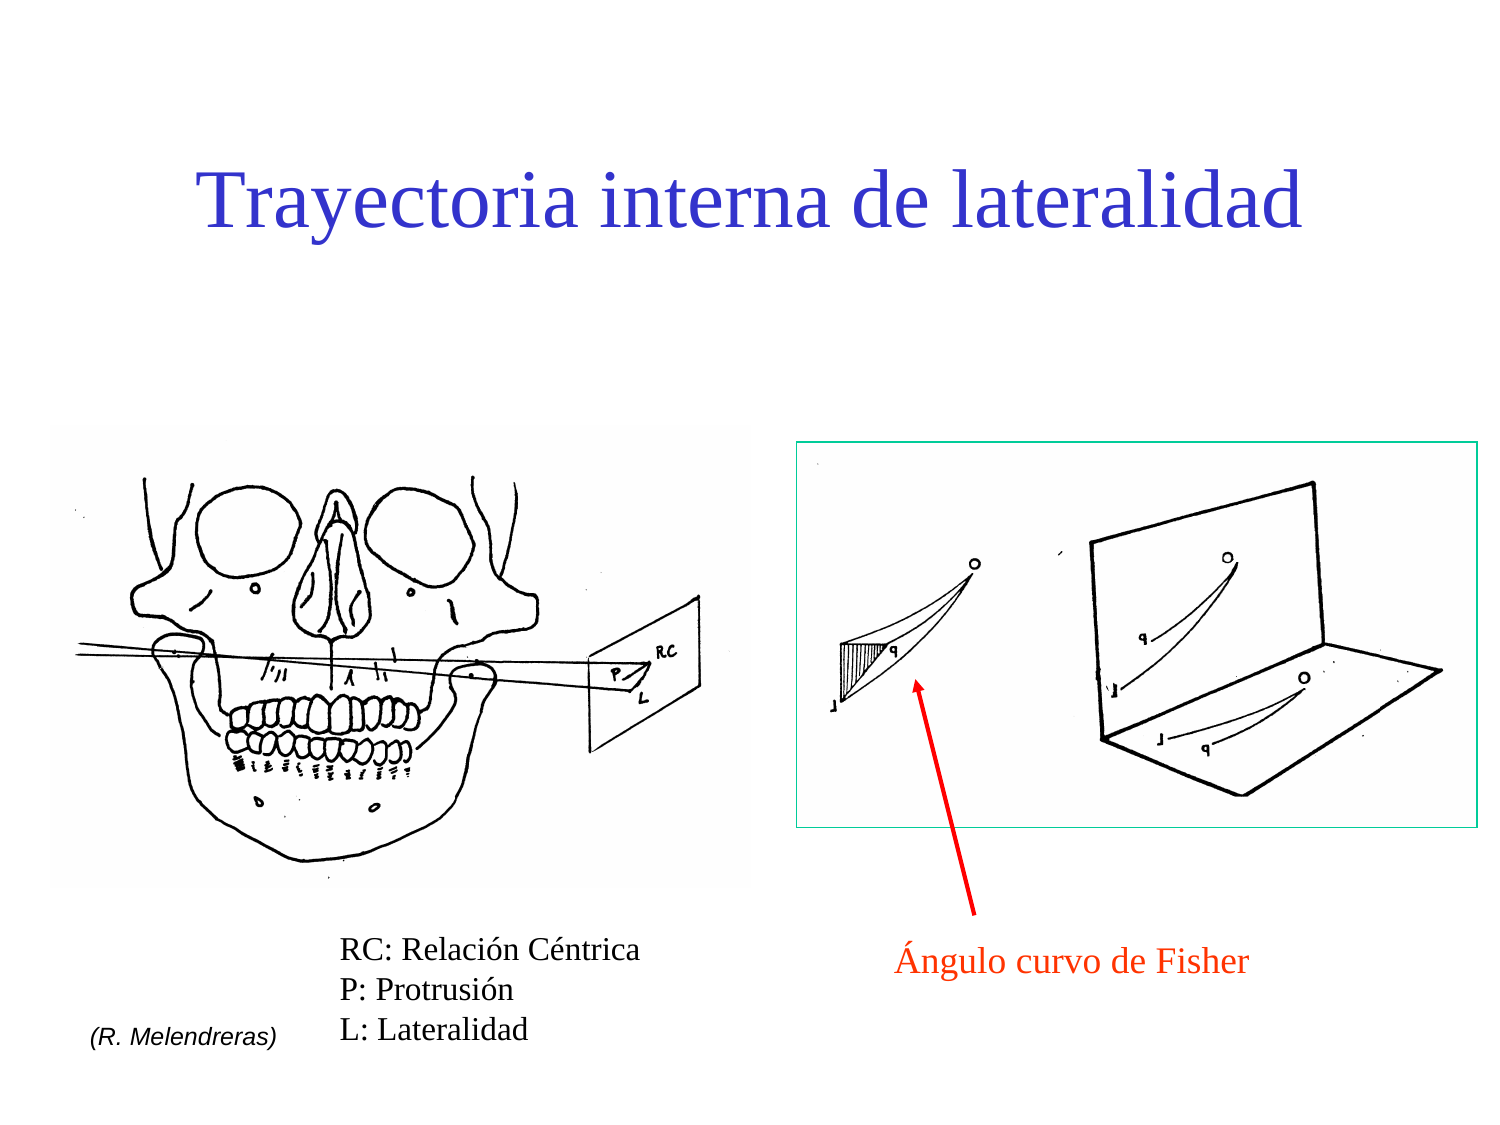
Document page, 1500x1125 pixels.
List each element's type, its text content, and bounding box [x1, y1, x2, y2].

text_box RC: Relación Céntrica P: Protrusión L: Lateralidad [324, 919, 857, 1055]
picture [797, 442, 1477, 827]
picture [50, 425, 751, 888]
text_box (R. Melendreras) [75, 1012, 363, 1058]
title Trayectoria interna de lateralidad [112, 99, 1388, 288]
text_box Ángulo curvo de Fisher [857, 927, 1300, 989]
